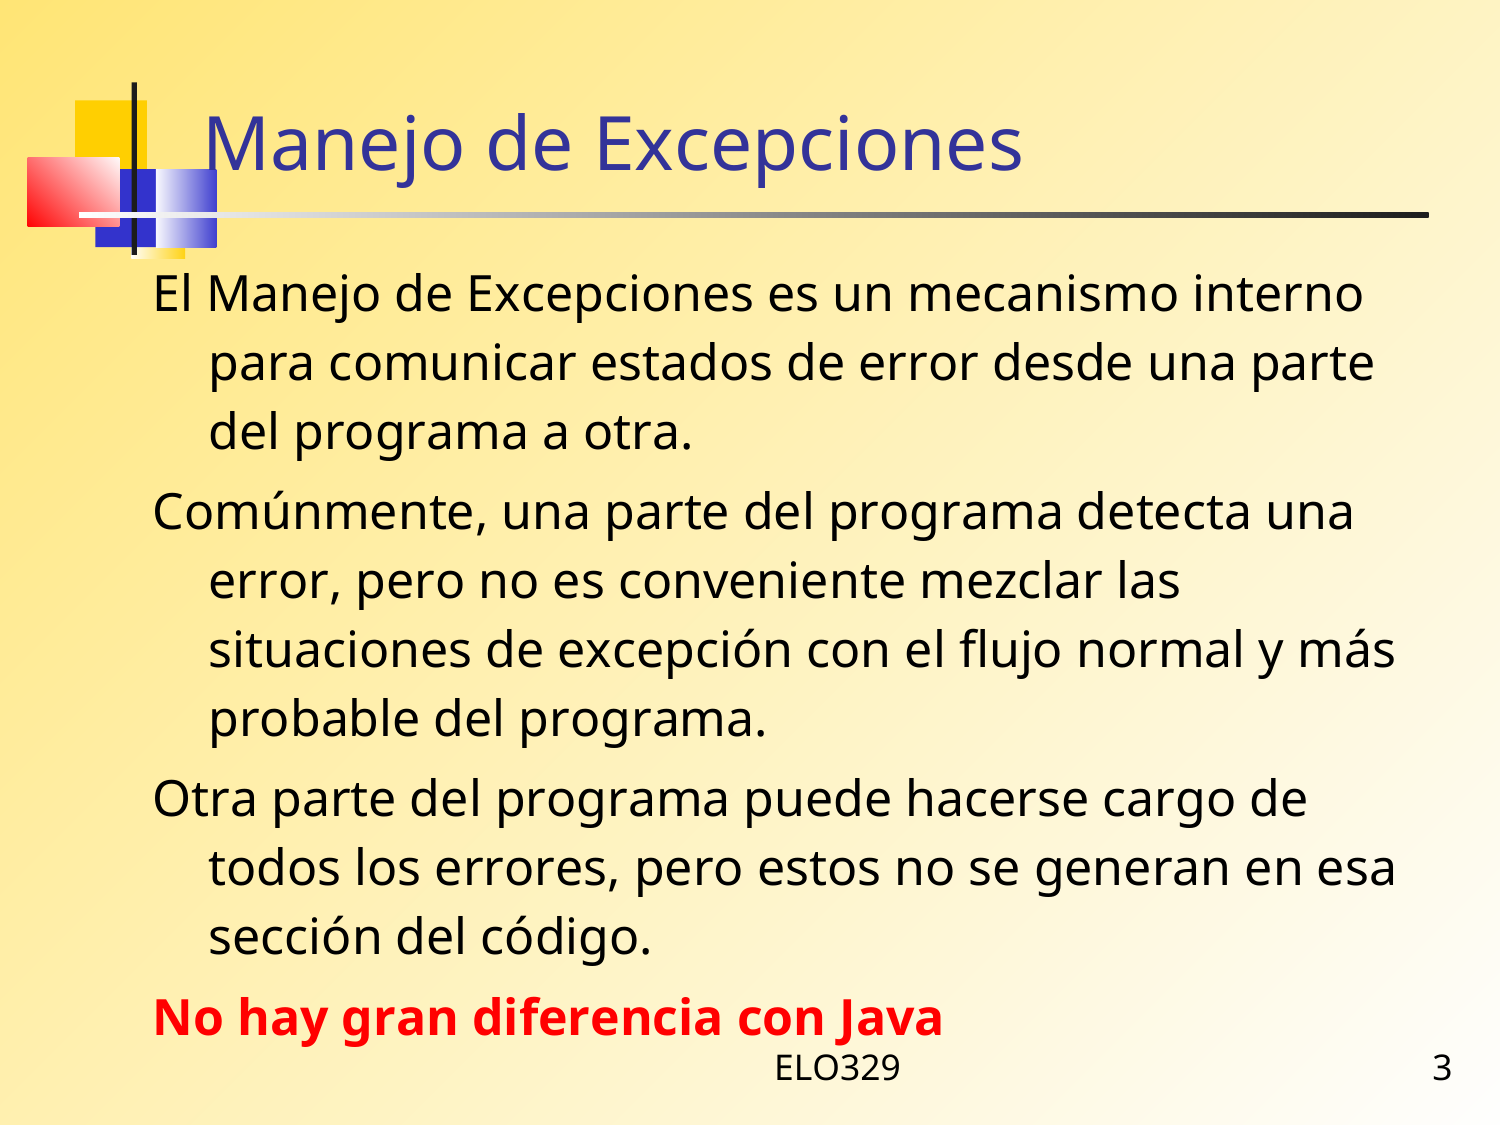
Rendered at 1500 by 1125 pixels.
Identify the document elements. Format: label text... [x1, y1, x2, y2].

title Manejo de Excepciones [187, 37, 1466, 201]
list El Manejo de Excepciones es un mecanismo interno para comunicar estados de error desde una parte del programa a otra. Comúnmente, una parte del programa detecta una error, pero no es conveniente mezclar las situaciones de excepción con el flujo normal y más probable del programa. Otra parte del programa puede hacerse cargo de todos los errores, pero estos no se generan en esa sección del código. No hay gran diferencia con Java [137, 249, 1463, 1013]
